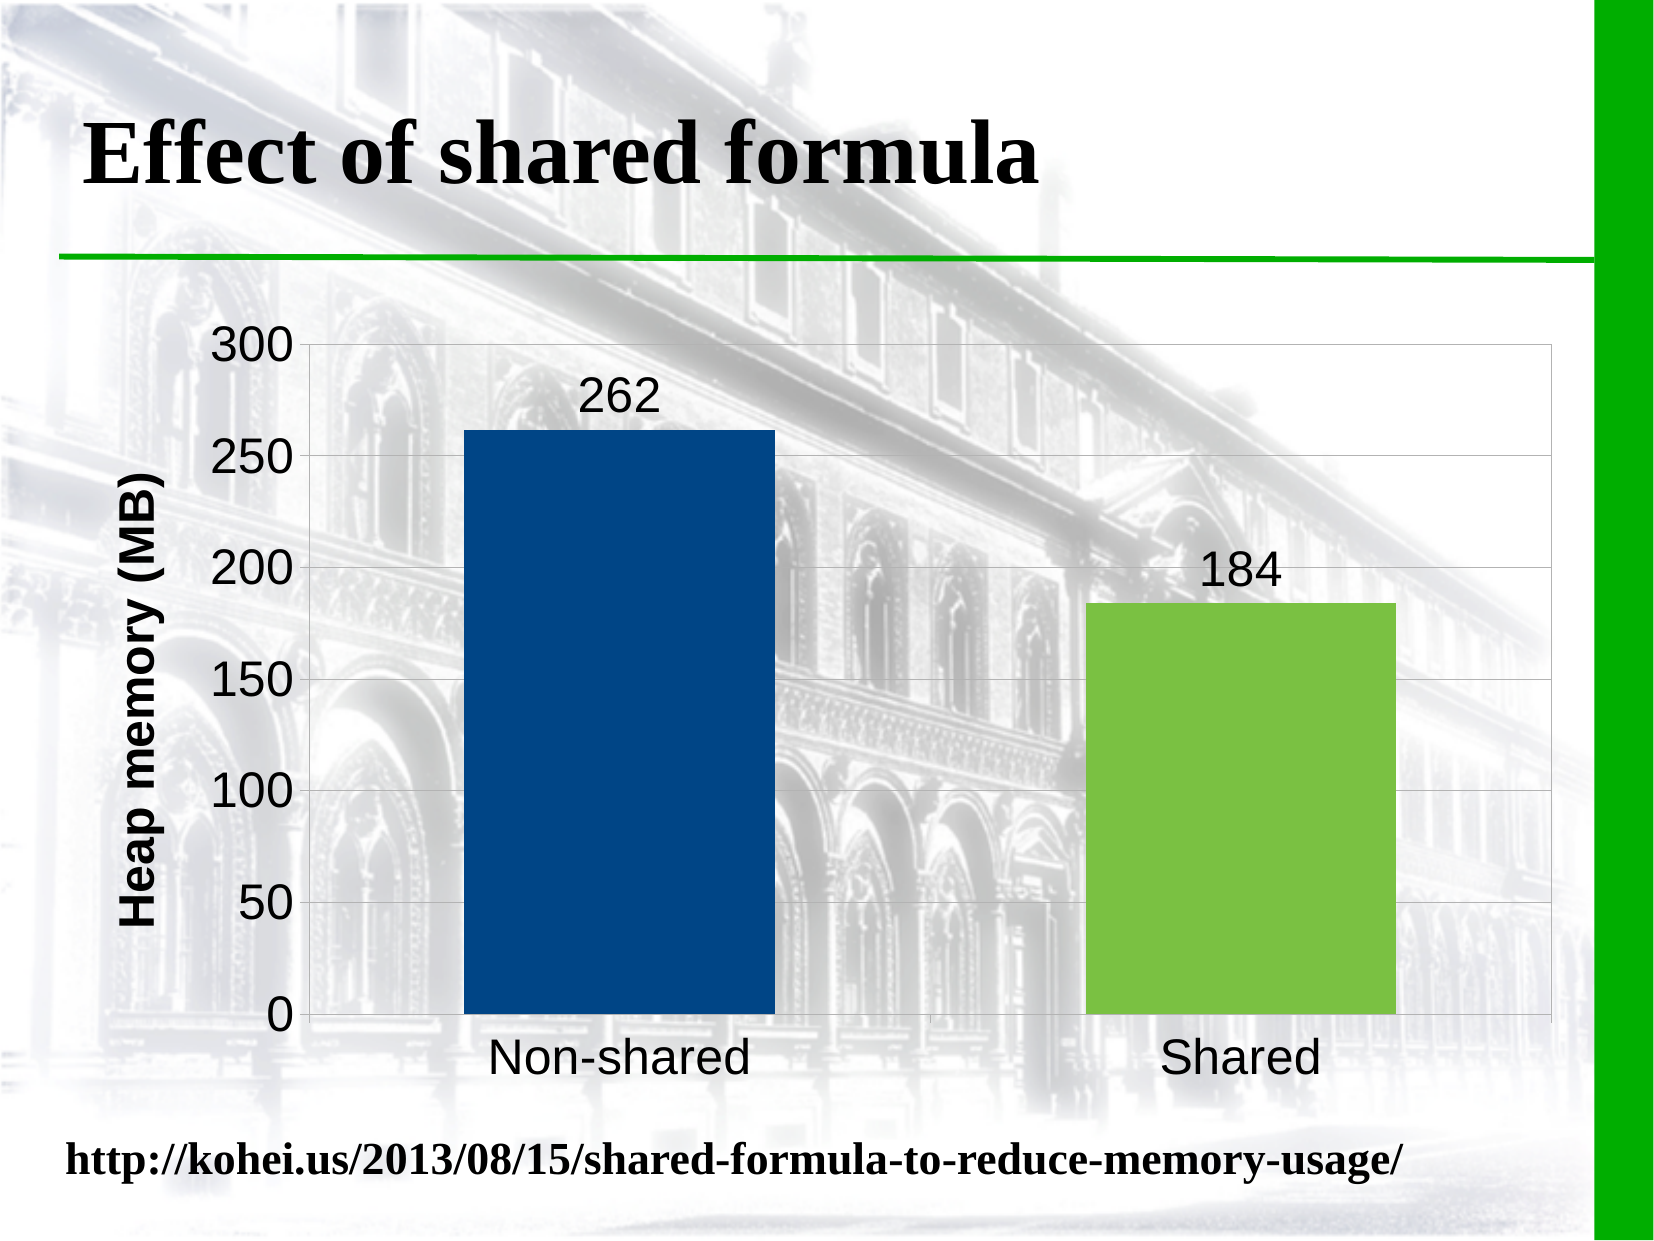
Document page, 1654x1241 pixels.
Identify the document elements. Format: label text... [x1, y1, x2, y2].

chart [66, 300, 1582, 1102]
title Effect of shared formula [82, 49, 1571, 257]
text_box http://kohei.us/2013/08/15/shared-formula-to-reduce-memory-usage/ [50, 1126, 1560, 1193]
picture [0, 2, 1594, 1241]
